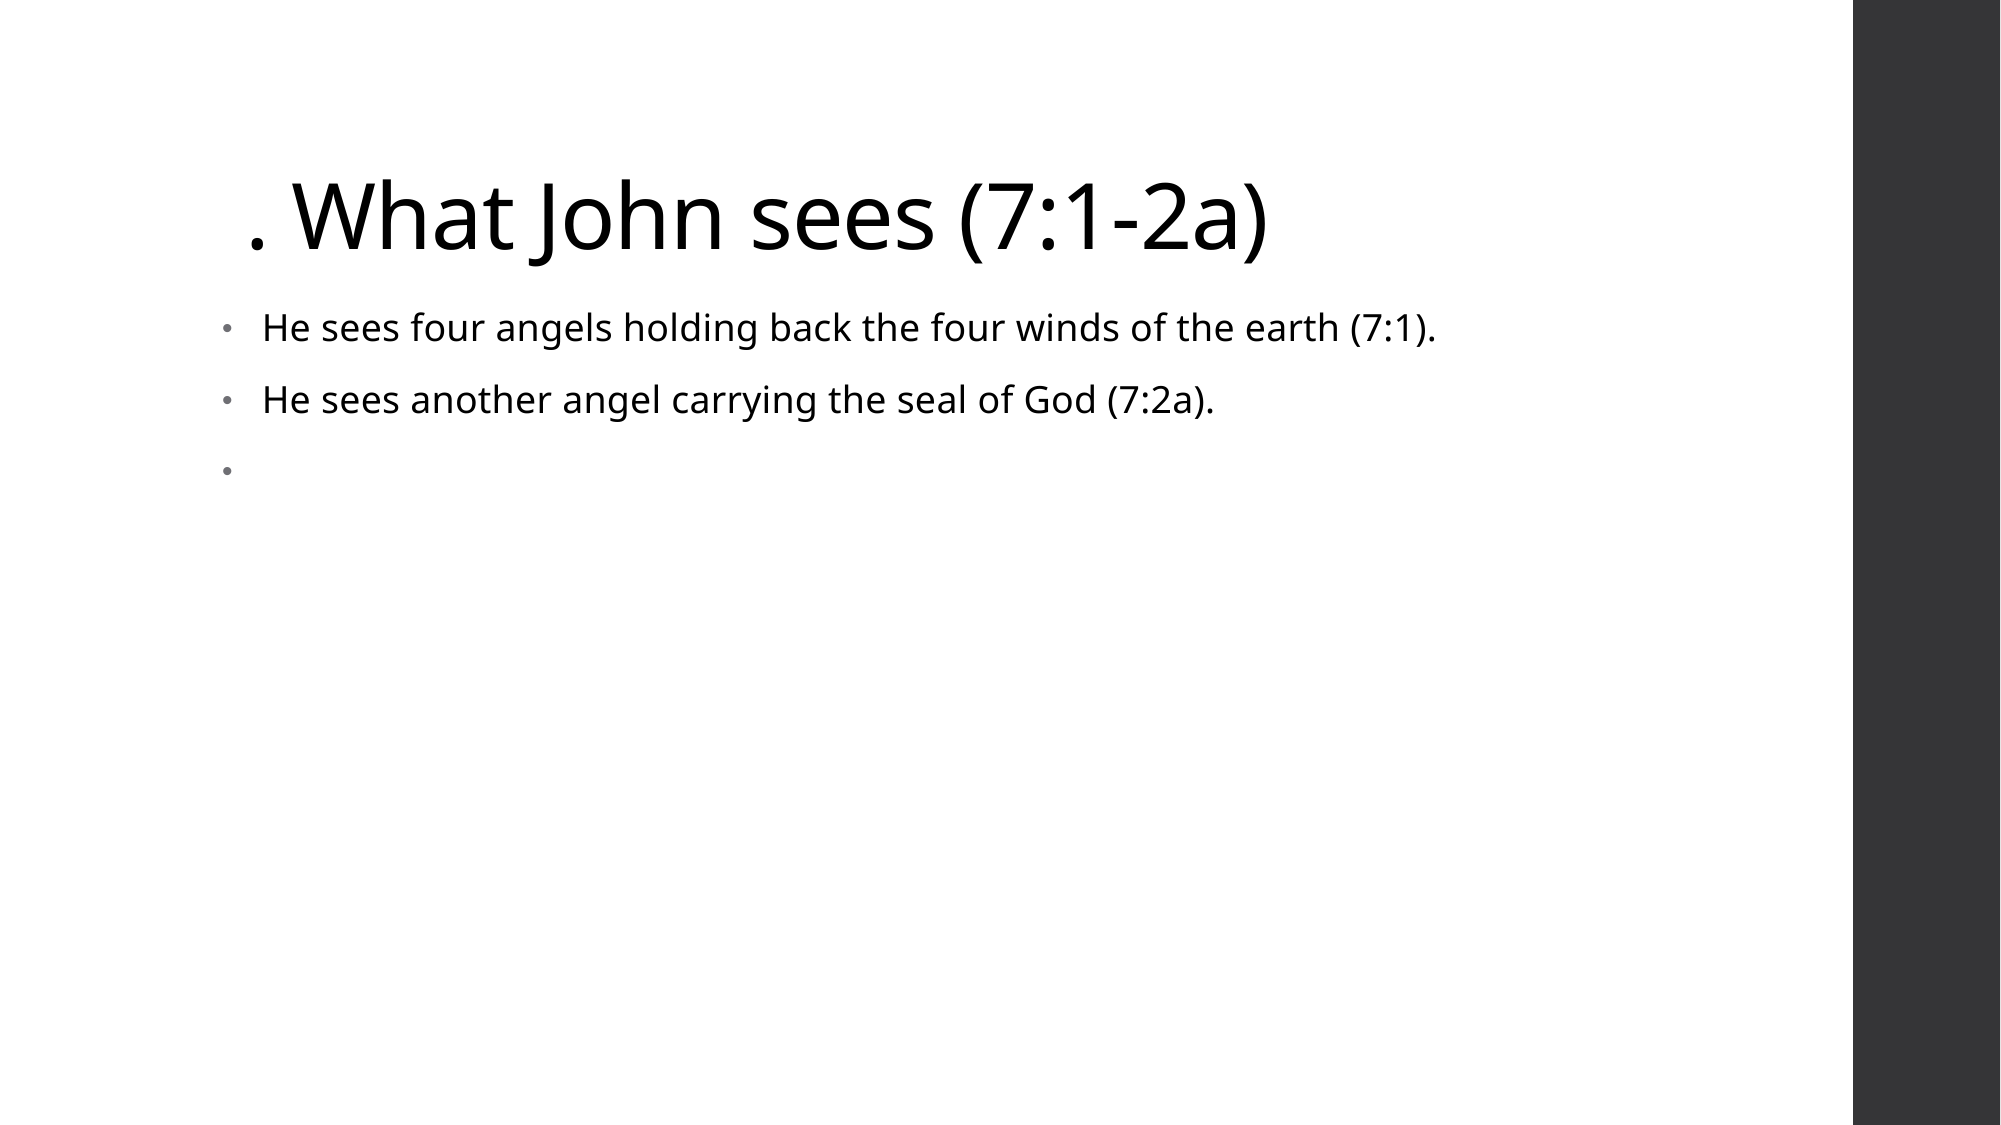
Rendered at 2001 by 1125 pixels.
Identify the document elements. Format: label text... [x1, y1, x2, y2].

list He sees four angels holding back the four winds of the earth (7:1). He sees another angel carrying the seal of God (7:2a). [206, 299, 1617, 1014]
title . What John sees (7:1-2a) [206, 60, 1797, 278]
